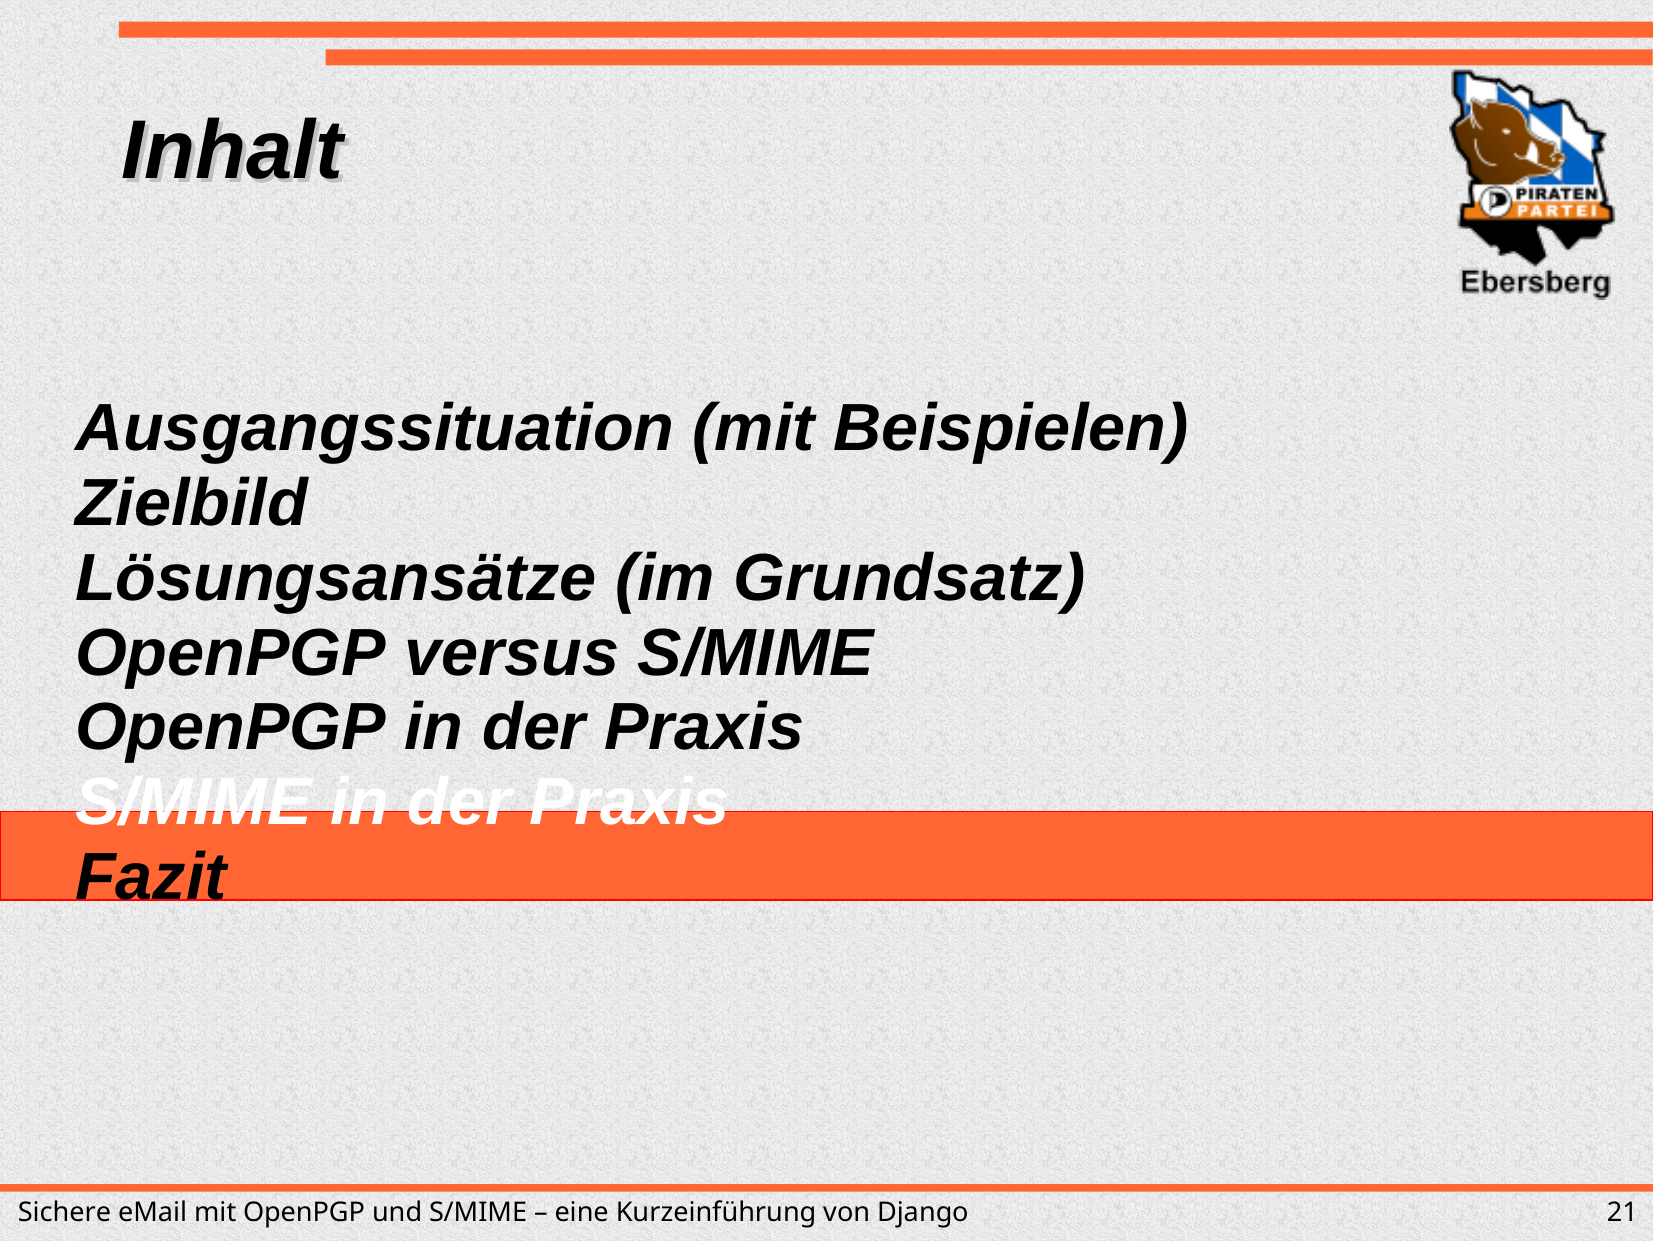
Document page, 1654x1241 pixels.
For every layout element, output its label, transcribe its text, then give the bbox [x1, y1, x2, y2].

title Inhalt [121, 46, 1534, 254]
picture [0, 0, 1654, 1241]
text_box [0, 811, 75, 901]
text_box [1487, 811, 1653, 901]
title Ausgangssituation (mit Beispielen) Zielbild Lösungsansätze (im Grundsatz) OpenPGP versus S/MIME OpenPGP in der Praxis S/MIME in der Praxis Fazit [75, 300, 1487, 1004]
